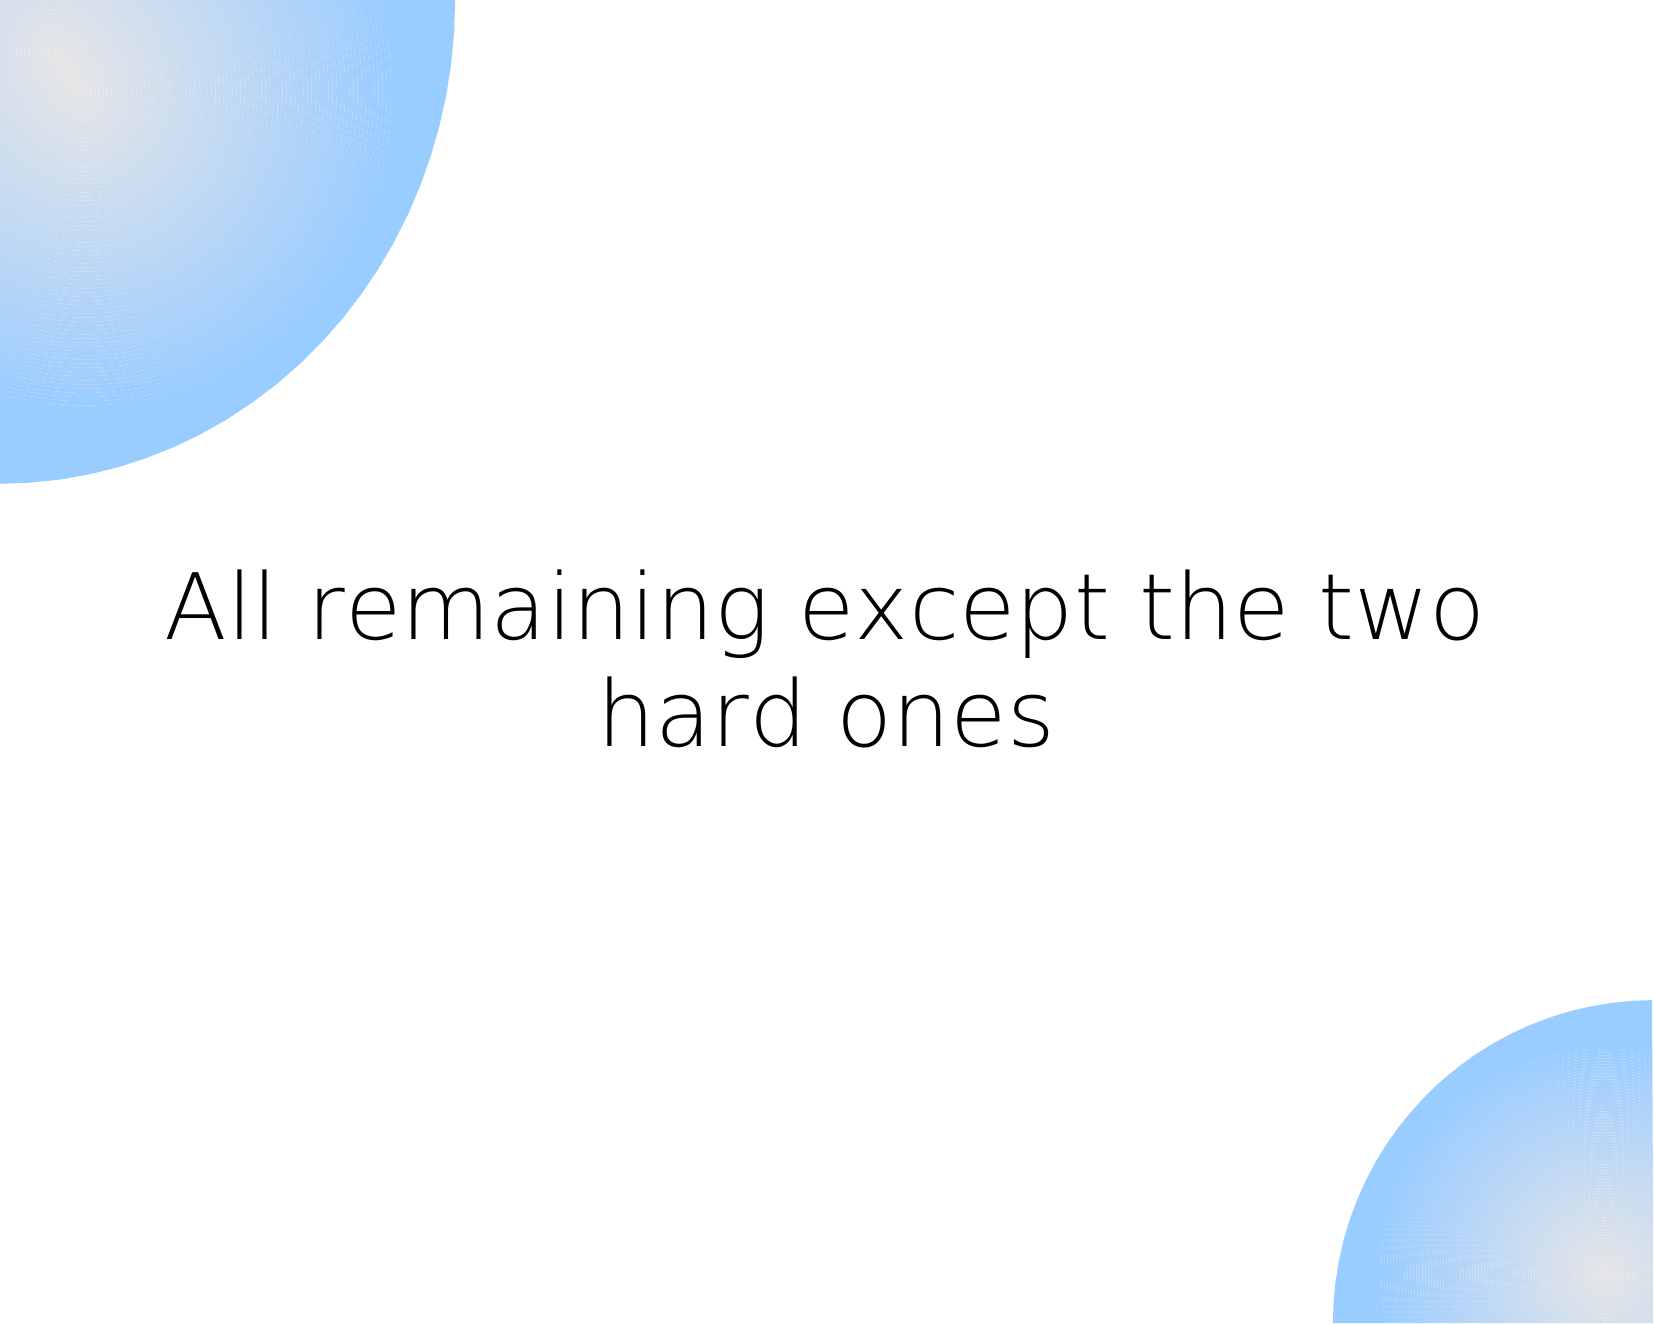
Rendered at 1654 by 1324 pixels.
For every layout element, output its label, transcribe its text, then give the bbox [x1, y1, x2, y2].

subtitle All remaining except the two hard ones [82, 149, 1571, 1174]
